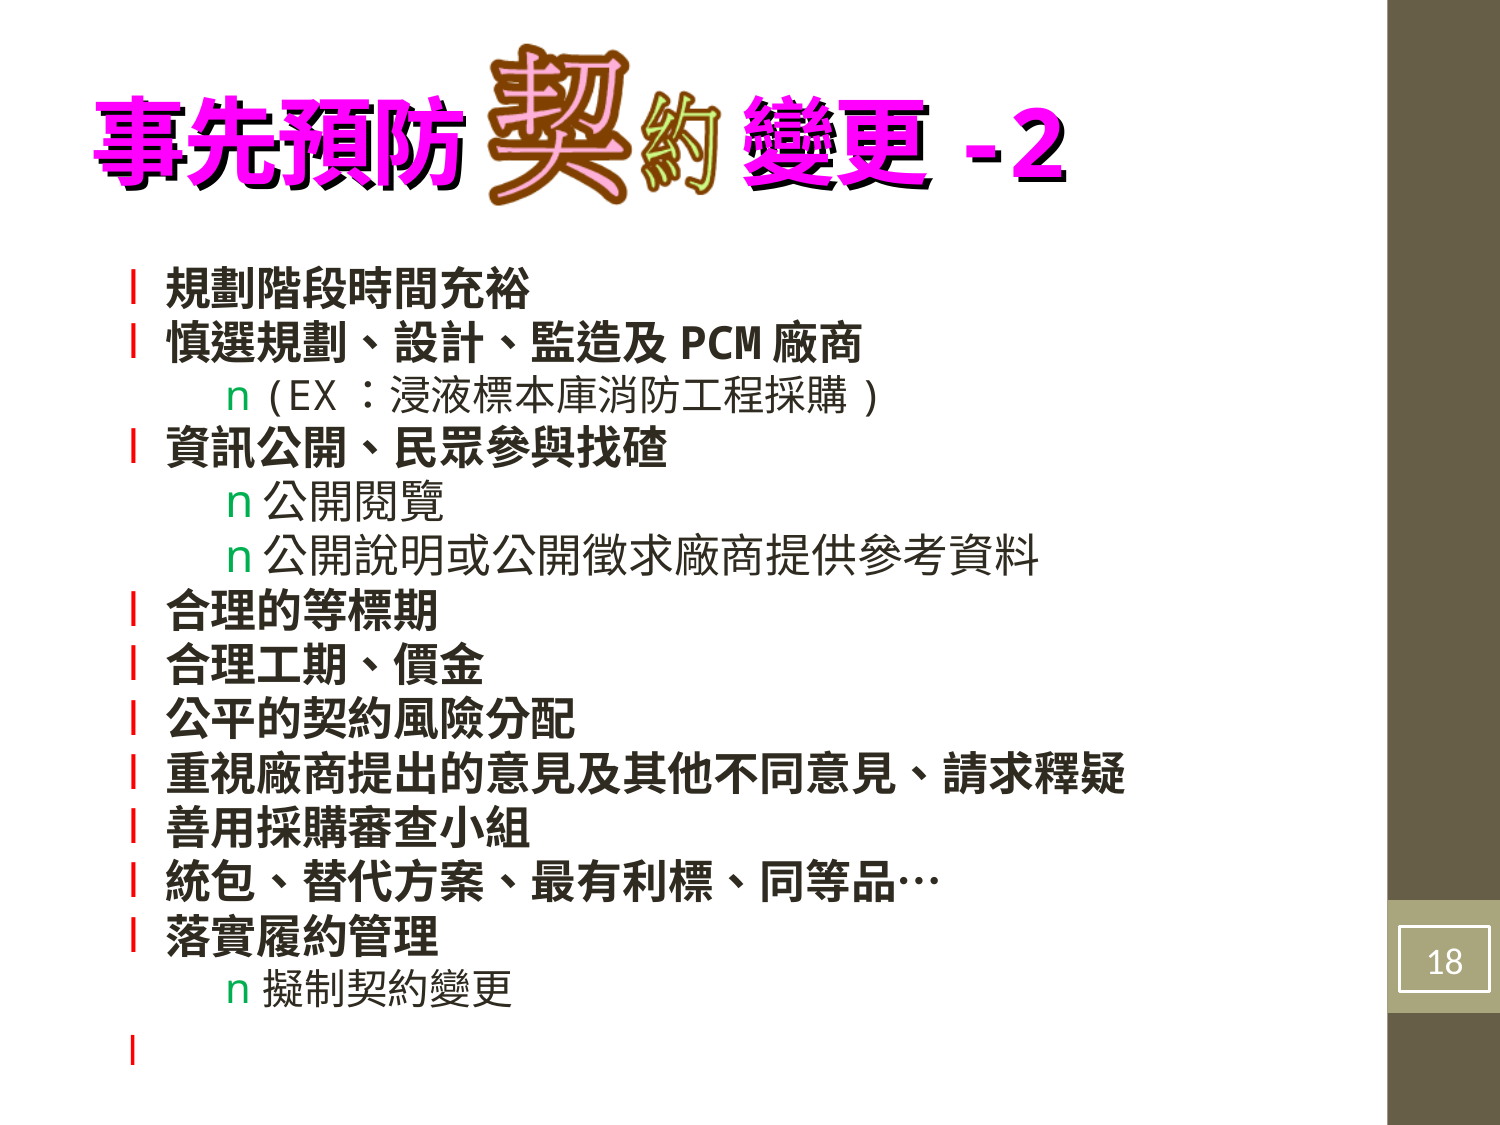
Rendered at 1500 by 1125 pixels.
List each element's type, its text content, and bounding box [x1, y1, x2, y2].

picture [466, 36, 734, 211]
title 事先預防 變更-2 [75, 45, 1326, 233]
text_box 18 [1399, 926, 1490, 992]
list 規劃階段時間充裕 慎選規劃、設計、監造及PCM廠商 (EX：浸液標本庫消防工程採購) 資訊公開、民眾參與找碴 公開閱覽 公開說明或公開徵求廠商提供參考資料 合理的等標期 合理工期、價金 公平的契約風險分配 重視廠商提出的意見及其他不同意見、請求釋疑 善用採購審查小組 統包、替代方案、最有利標、同等品… 落實履約管理 擬制契約變更 [75, 262, 1326, 1051]
